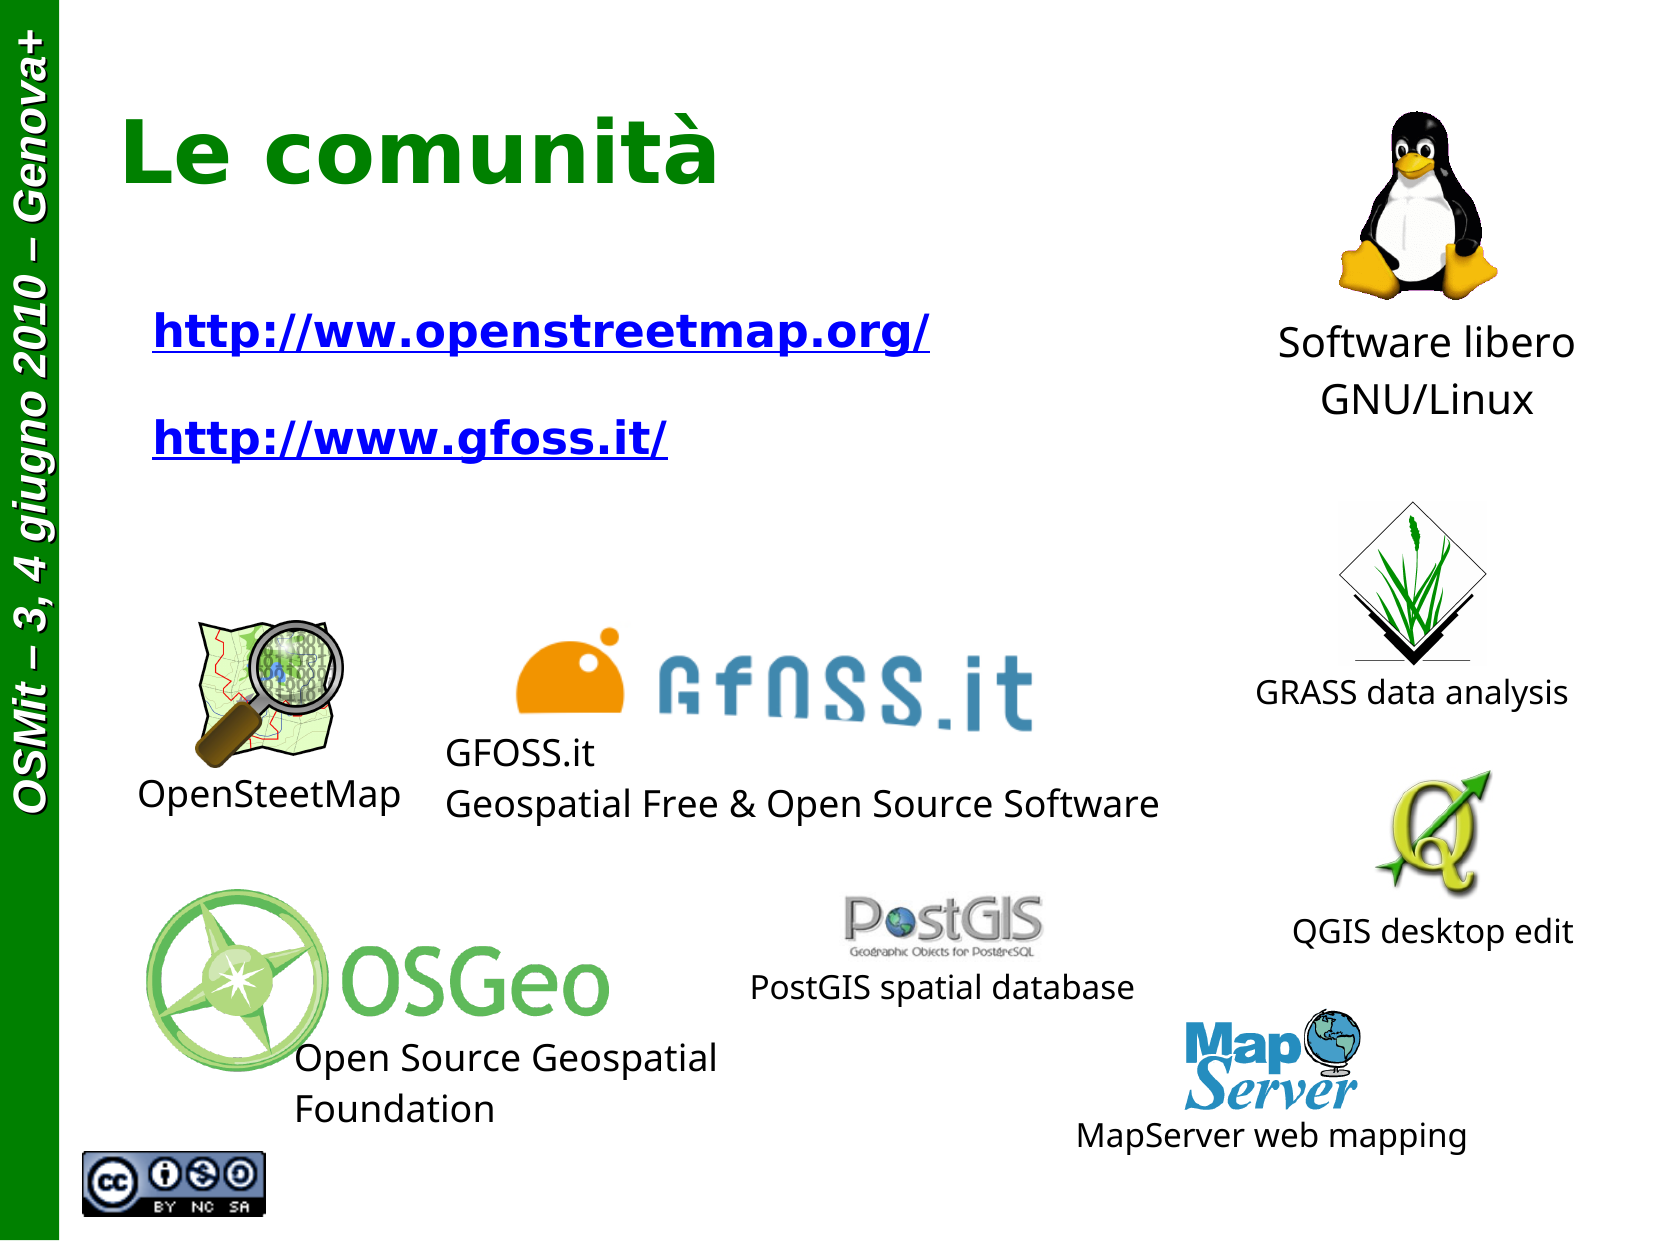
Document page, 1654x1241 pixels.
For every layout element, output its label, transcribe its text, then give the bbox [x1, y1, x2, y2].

picture [88, 854, 680, 1118]
picture [509, 620, 1042, 726]
picture [1373, 767, 1493, 901]
list Software libero GNU/Linux [1268, 312, 1586, 410]
text_box http://ww.openstreetmap.org/ http://www.gfoss.it/ [137, 297, 945, 473]
picture [839, 891, 1046, 962]
list GFOSS.it Geospatial Free & Open Source Software [444, 726, 1214, 857]
picture [1183, 1005, 1361, 1111]
picture [1338, 501, 1487, 666]
picture [195, 620, 344, 767]
picture [82, 1151, 266, 1217]
list Open Source Geospatial Foundation [293, 1031, 748, 1119]
title Le comunità [118, 56, 1365, 249]
list GRASS data analysis [1240, 668, 1585, 708]
list MapServer web mapping [1064, 1111, 1480, 1151]
list OpenSteetMap [130, 767, 409, 812]
list PostGIS spatial database [736, 963, 1150, 1003]
list QGIS desktop edit [1283, 907, 1583, 947]
picture [1323, 88, 1531, 312]
